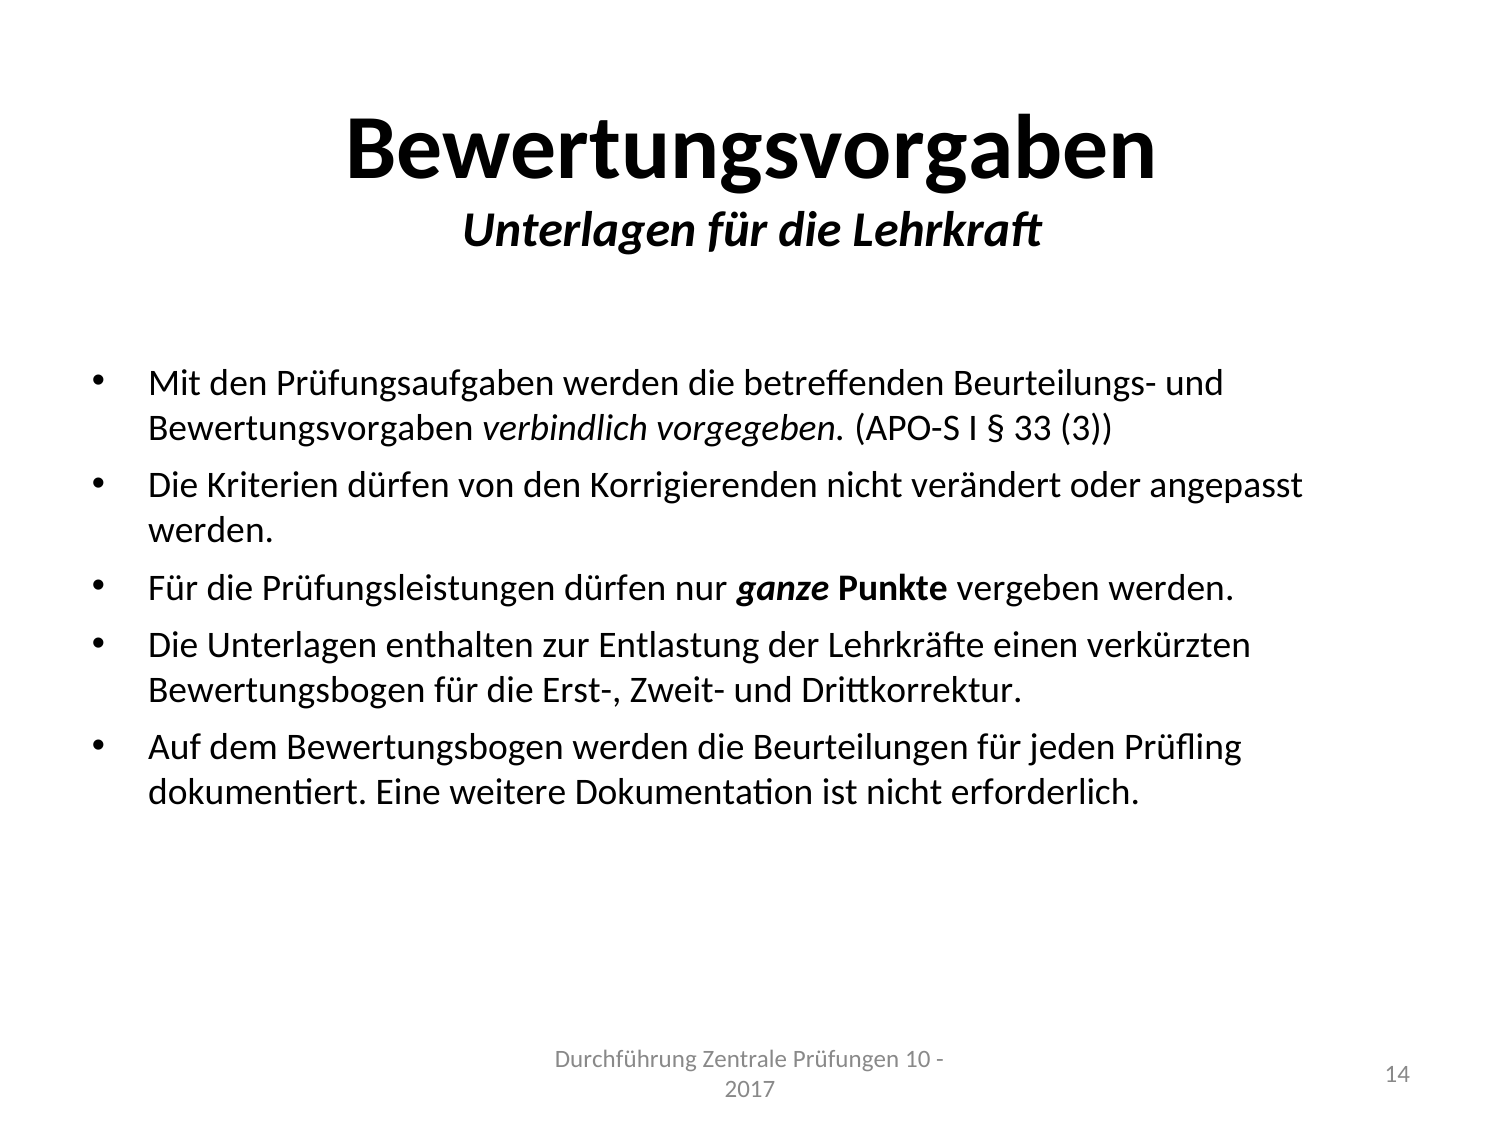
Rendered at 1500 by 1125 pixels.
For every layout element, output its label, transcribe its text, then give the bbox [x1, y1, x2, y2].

text_box <Foliennummer> [1074, 1042, 1426, 1103]
title Bewertungsvorgaben Unterlagen für die Lehrkraft [76, 78, 1427, 266]
list Mit den Prüfungsaufgaben werden die betreffenden Beurteilungs- und Bewertungsvorgaben verbindlich vorgegeben. (APO-S I § 33 (3)) Die Kriterien dürfen von den Korrigierenden nicht verändert oder angepasst werden. Für die Prüfungsleistungen dürfen nur ganze Punkte vergeben werden. Die Unterlagen enthalten zur Entlastung der Lehrkräfte einen verkürzten Bewertungsbogen für die Erst-, Zweit- und Drittkorrektur. Auf dem Bewertungsbogen werden die Beurteilungen für jeden Prüfling dokumentiert. Eine weitere Dokumentation ist nicht erforderlich. [76, 350, 1427, 910]
text_box Durchführung Zentrale Prüfungen 10 - 2017 [512, 1042, 988, 1103]
